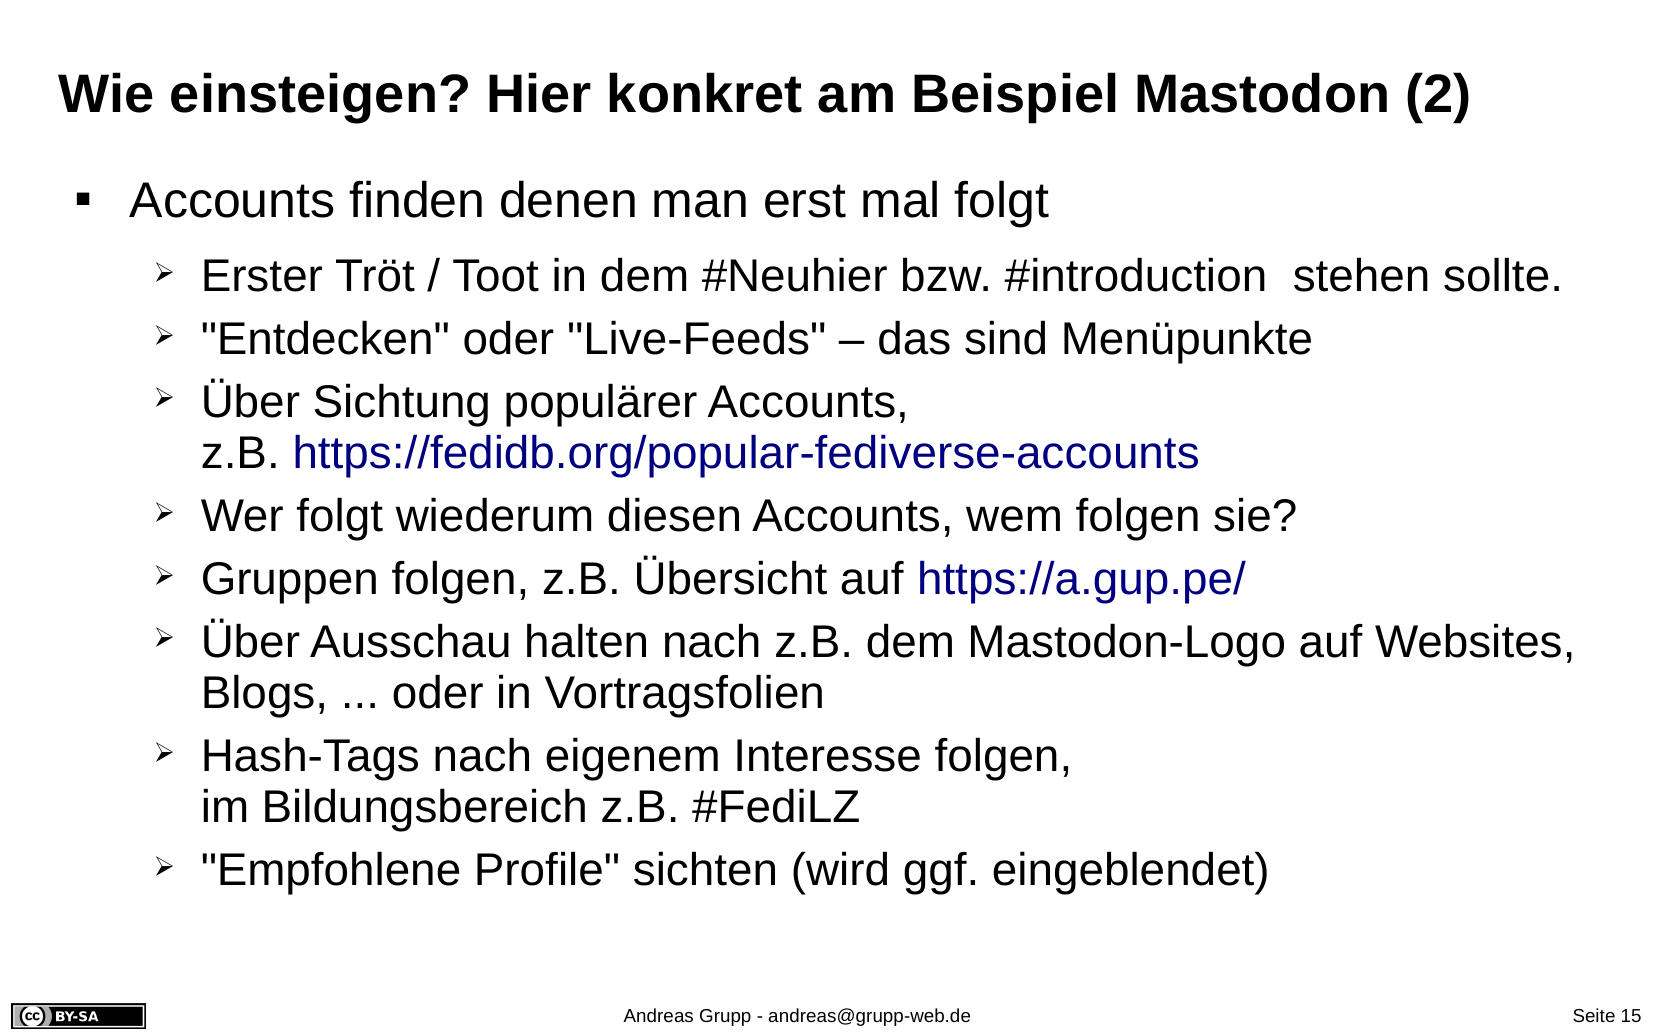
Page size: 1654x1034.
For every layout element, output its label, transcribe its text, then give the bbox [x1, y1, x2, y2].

list Accounts finden denen man erst mal folgt Erster Tröt / Toot in dem #Neuhier bzw. #introduction stehen sollte. "Entdecken" oder "Live-Feeds" – das sind Menüpunkte Über Sichtung populärer Accounts, z.B. https://fedidb.org/popular-fediverse-accounts Wer folgt wiederum diesen Accounts, wem folgen sie? Gruppen folgen, z.B. Übersicht auf https://a.gup.pe/ Über Ausschau halten nach z.B. dem Mastodon-Logo auf Websites, Blogs, ... oder in Vortragsfolien Hash-Tags nach eigenem Interesse folgen, im Bildungsbereich z.B. #FediLZ "Empfohlene Profile" sichten (wird ggf. eingeblendet) [59, 172, 1595, 952]
picture [11, 1003, 146, 1029]
title Wie einsteigen? Hier konkret am Beispiel Mastodon (2) [59, 24, 1625, 165]
